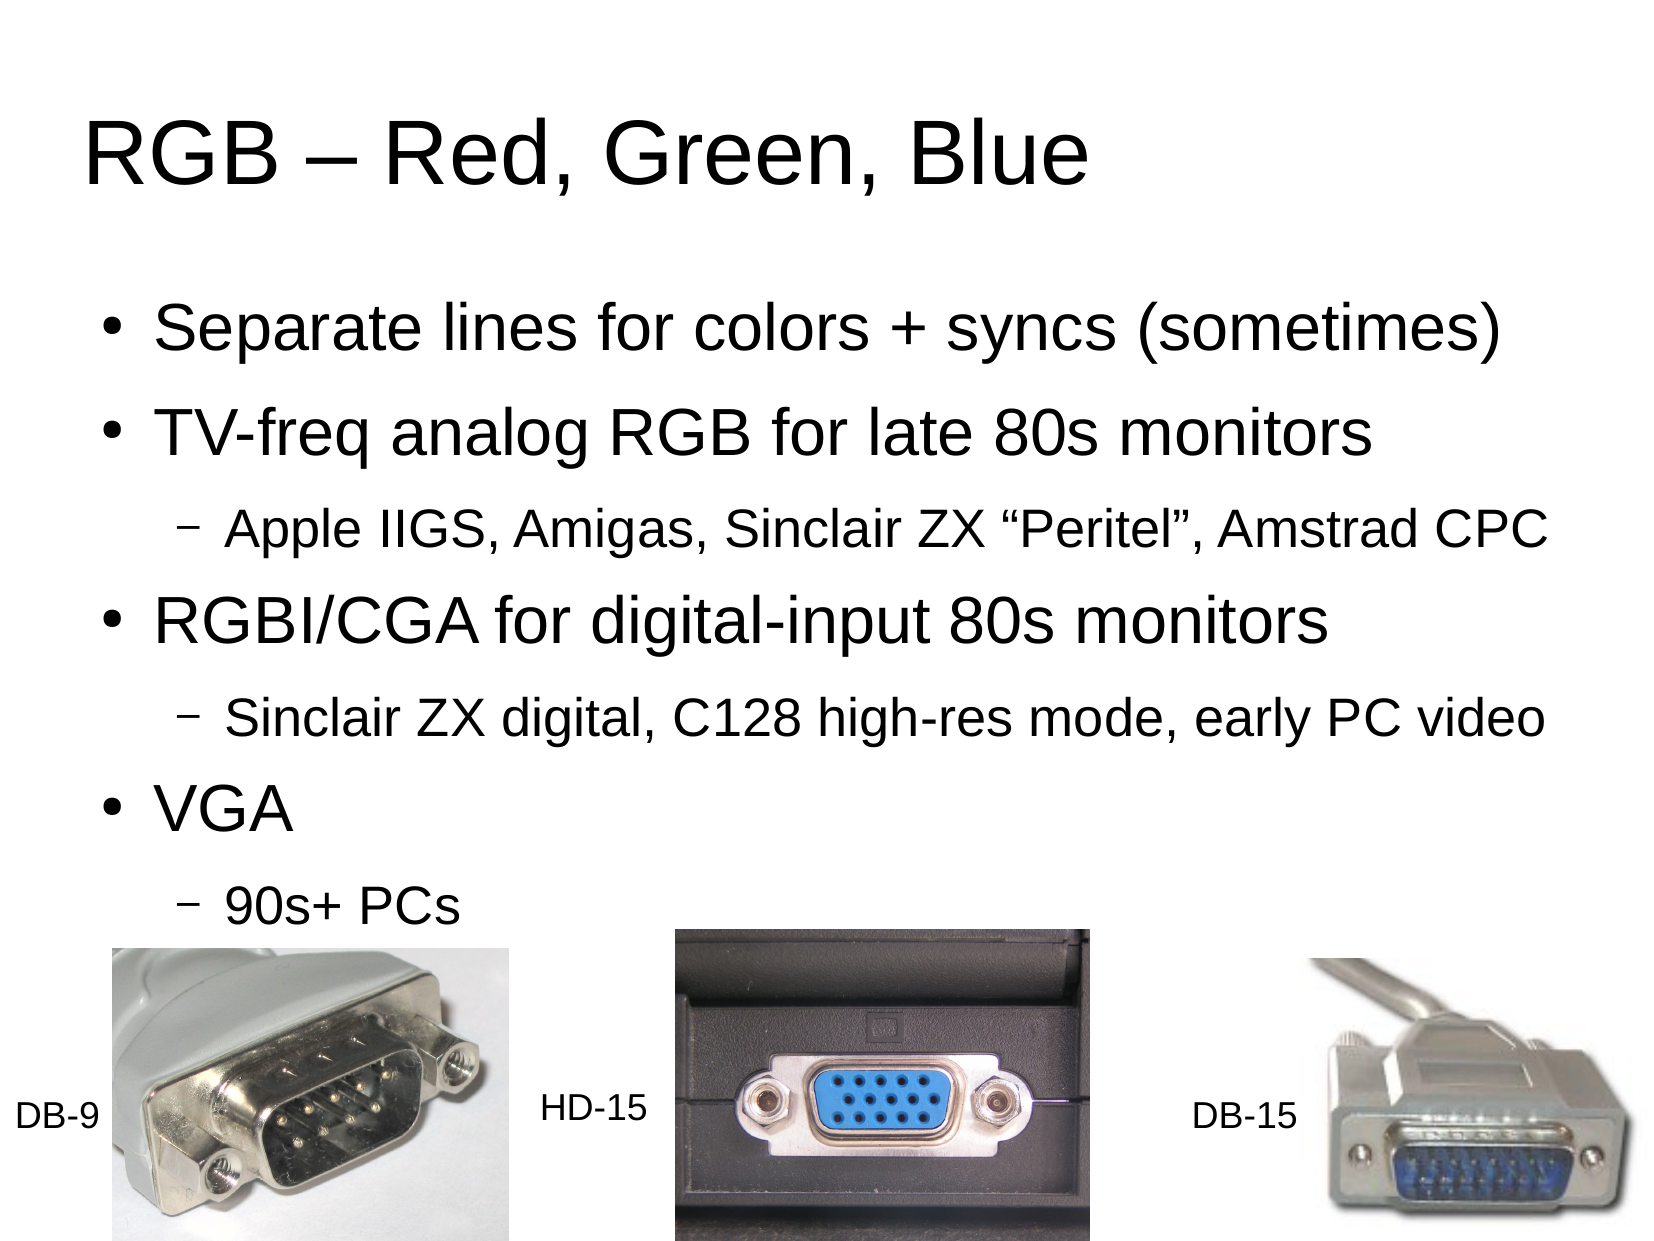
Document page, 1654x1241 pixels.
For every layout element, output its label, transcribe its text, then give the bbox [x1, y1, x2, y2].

picture [1299, 958, 1654, 1241]
title RGB – Red, Green, Blue [82, 49, 1571, 257]
text_box DB-9 [0, 1087, 115, 1145]
text_box HD-15 [525, 1079, 663, 1137]
text_box DB-15 [1176, 1087, 1313, 1145]
picture [675, 929, 1090, 1241]
list Separate lines for colors + syncs (sometimes) TV-freq analog RGB for late 80s monitors Apple IIGS, Amigas, Sinclair ZX “Peritel”, Amstrad CPC RGBI/CGA for digital-input 80s monitors Sinclair ZX digital, C128 high-res mode, early PC video VGA 90s+ PCs [82, 290, 1571, 1094]
picture [112, 948, 509, 1241]
